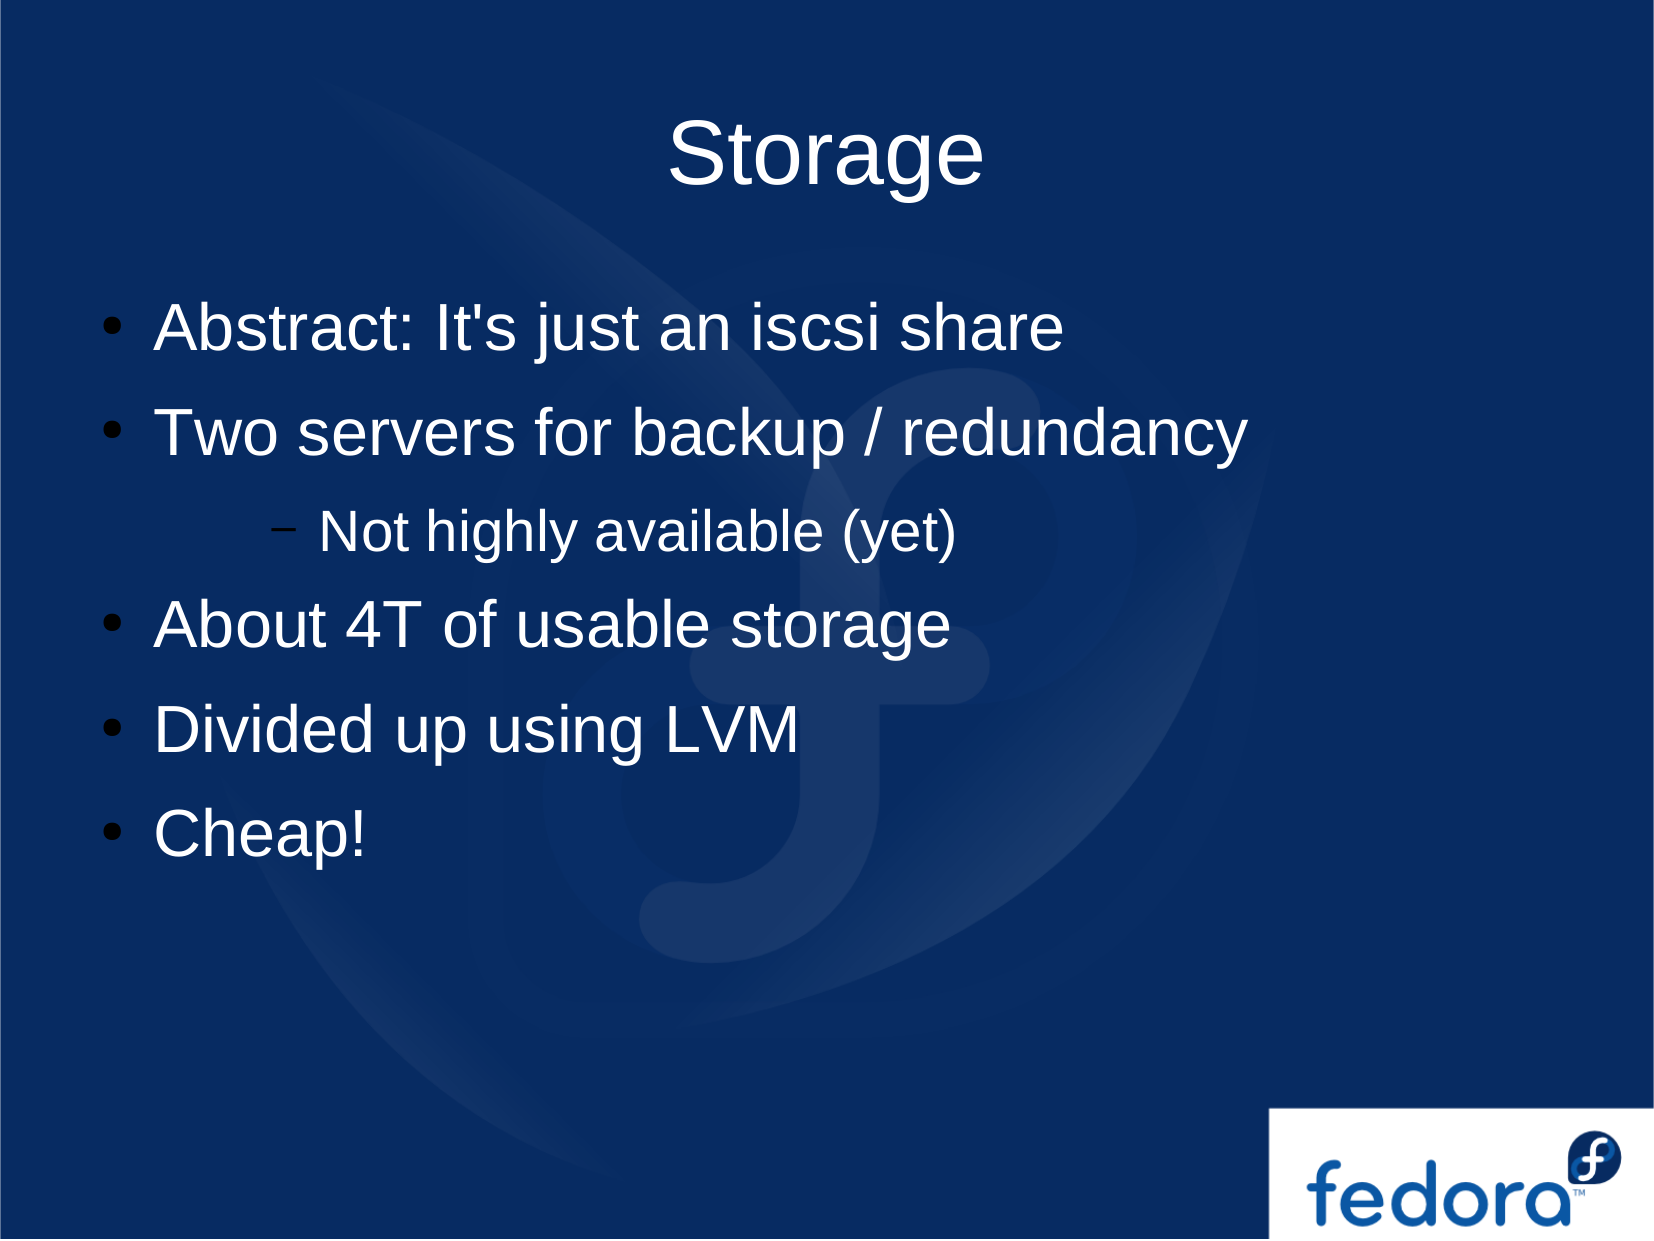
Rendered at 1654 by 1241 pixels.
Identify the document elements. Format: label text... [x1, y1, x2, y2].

picture [0, 0, 1654, 1239]
list Abstract: It's just an iscsi share Two servers for backup / redundancy Not highly available (yet) About 4T of usable storage Divided up using LVM Cheap! [82, 290, 1571, 1094]
title Storage [82, 56, 1571, 250]
